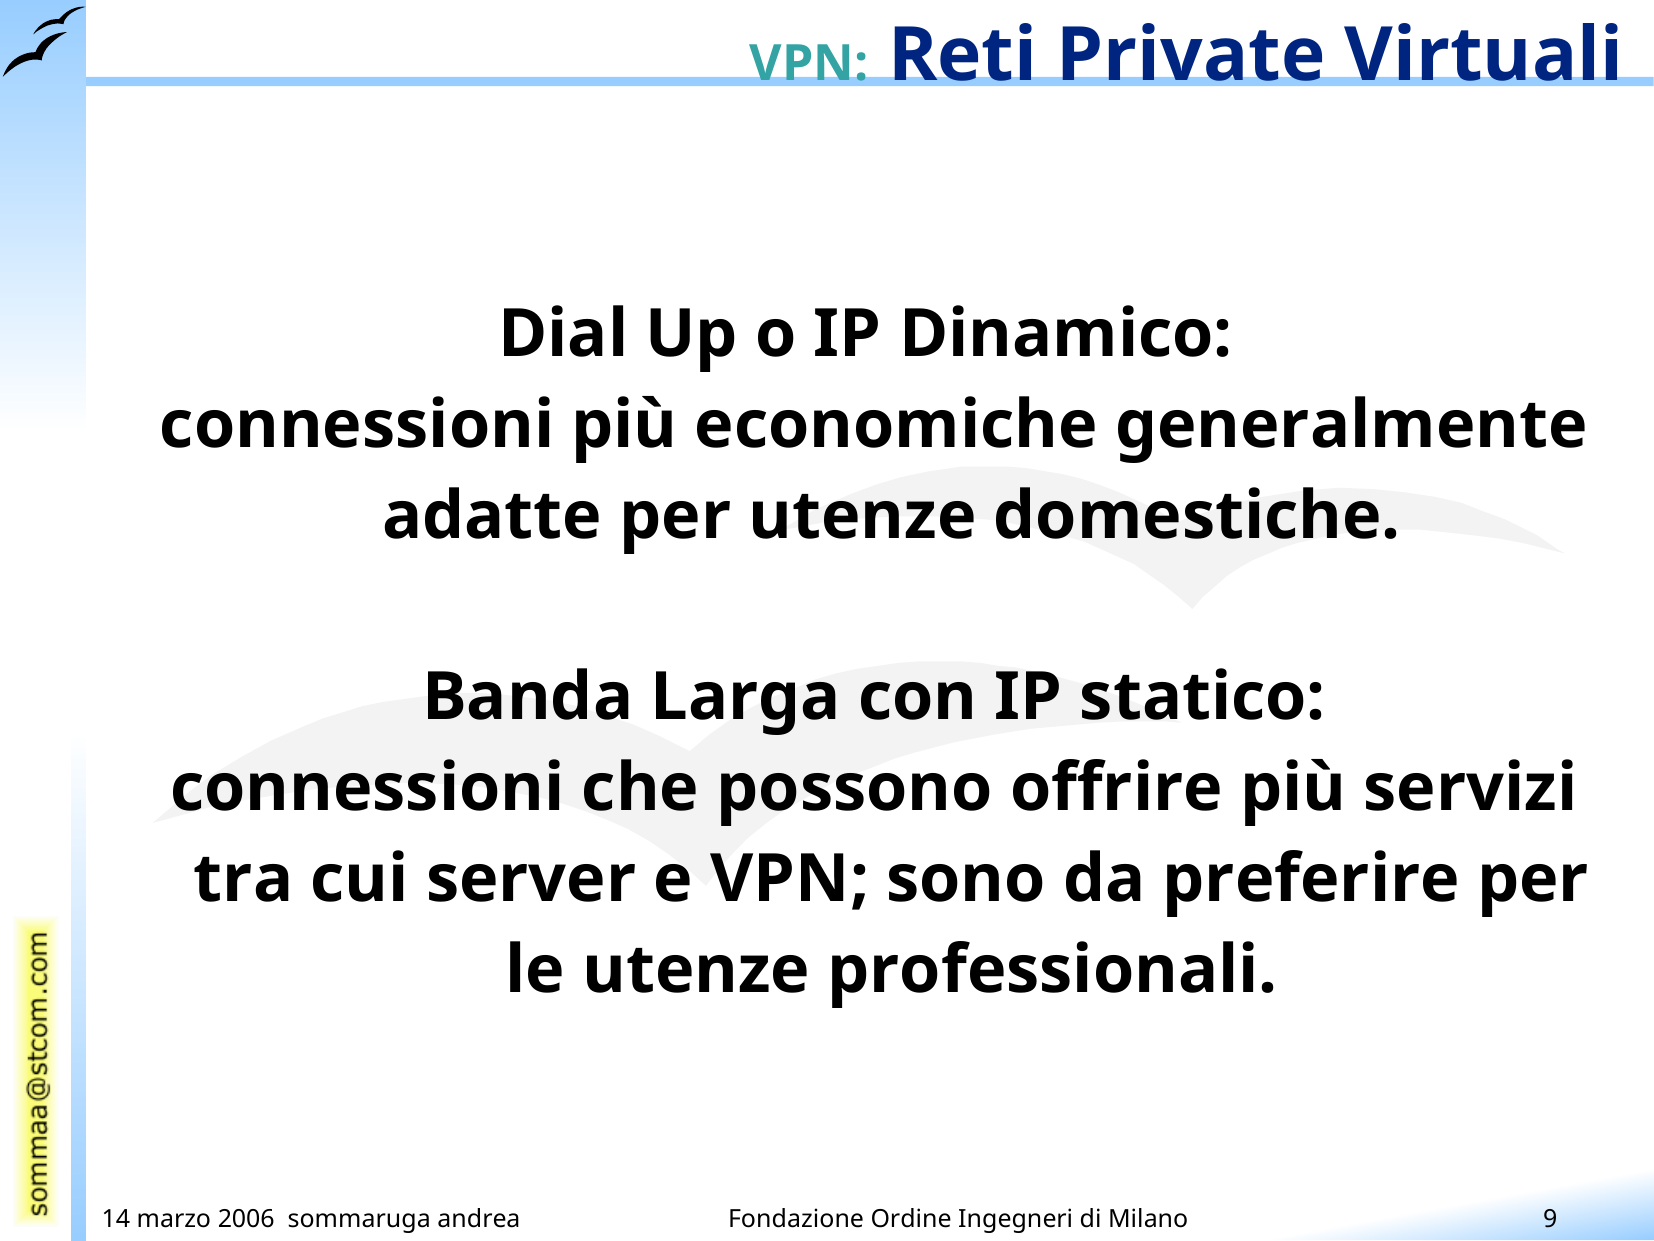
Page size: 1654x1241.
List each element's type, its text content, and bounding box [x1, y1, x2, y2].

subtitle Dial Up o IP Dinamico: connessioni più economiche generalmente adatte per utenze domestiche. Banda Larga con IP statico: connessioni che possono offrire più servizi tra cui server e VPN; sono da preferire per le utenze professionali. [85, 134, 1628, 1163]
picture [12, 915, 60, 1228]
title VPN: Reti Private Virtuali [85, 0, 1654, 104]
